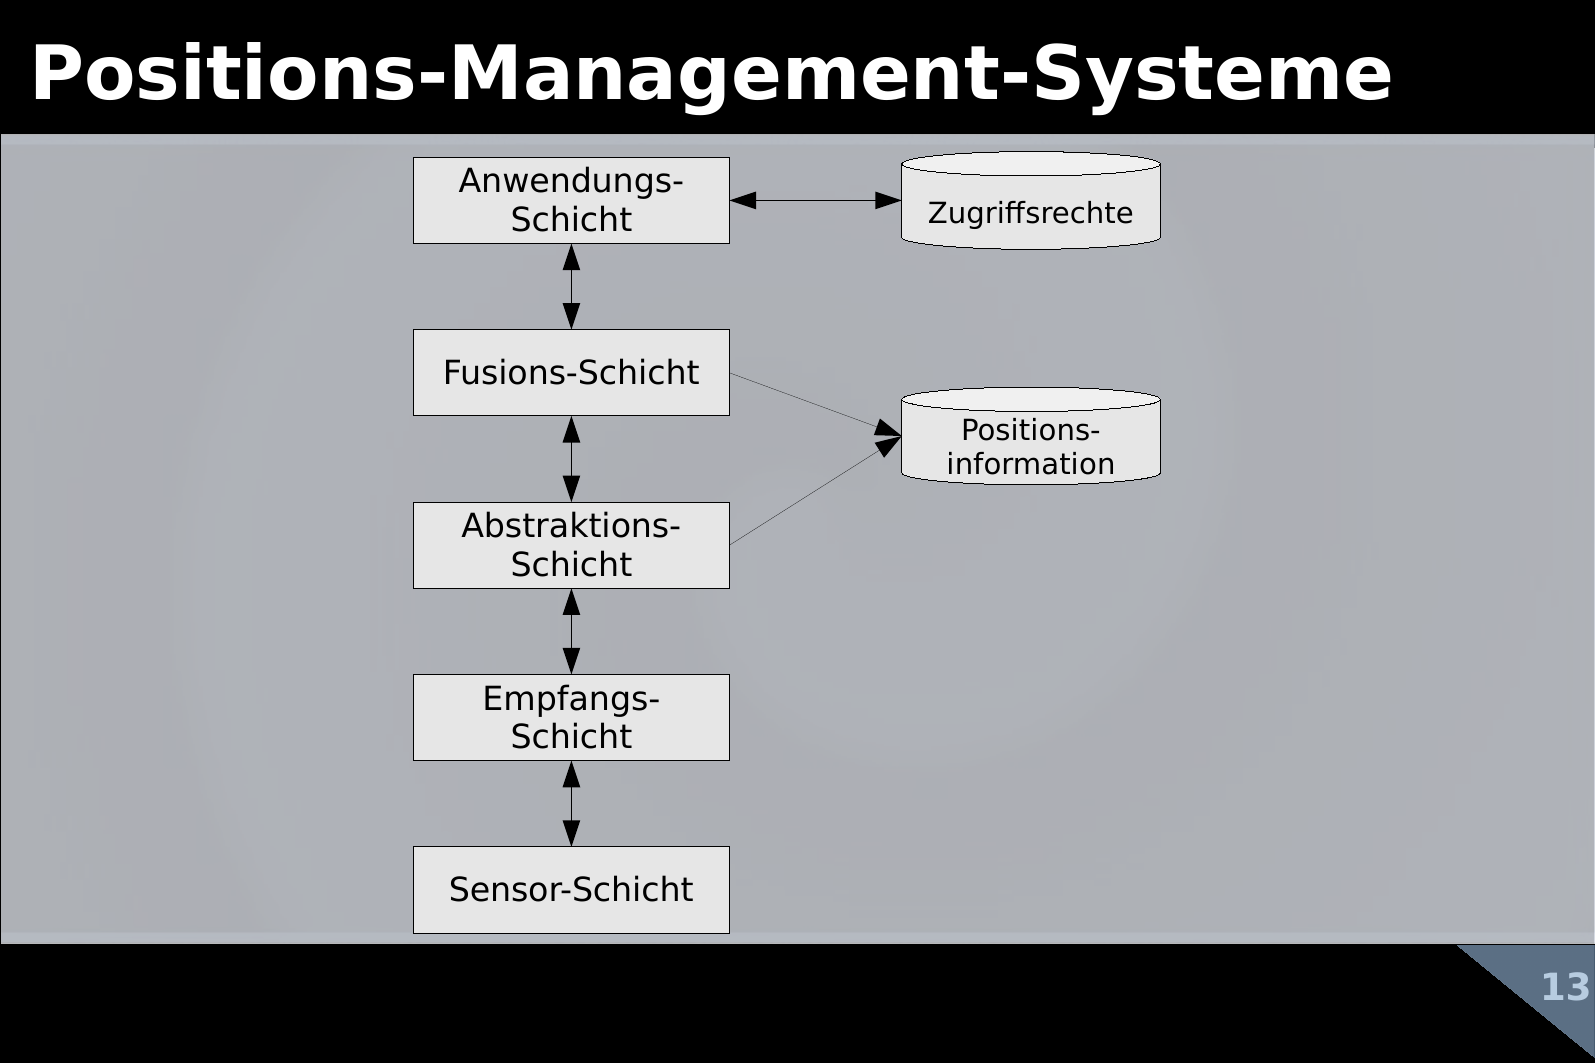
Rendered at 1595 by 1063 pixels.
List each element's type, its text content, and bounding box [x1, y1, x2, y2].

text_box [901, 400, 912, 405]
text_box Positions-information [901, 405, 1161, 490]
text_box [1151, 401, 1161, 405]
text_box Zugriffsrechte [901, 172, 1161, 254]
text_box Sensor-Schicht [413, 846, 730, 934]
text_box Fusions-Schicht [413, 329, 730, 416]
text_box Abstraktions-Schicht [413, 499, 730, 592]
text_box [1135, 165, 1161, 172]
title Positions-Management-Systeme [29, 30, 1465, 118]
text_box Anwendungs-Schicht [413, 154, 730, 247]
text_box [901, 165, 927, 172]
text_box Empfangs-Schicht [413, 671, 730, 764]
